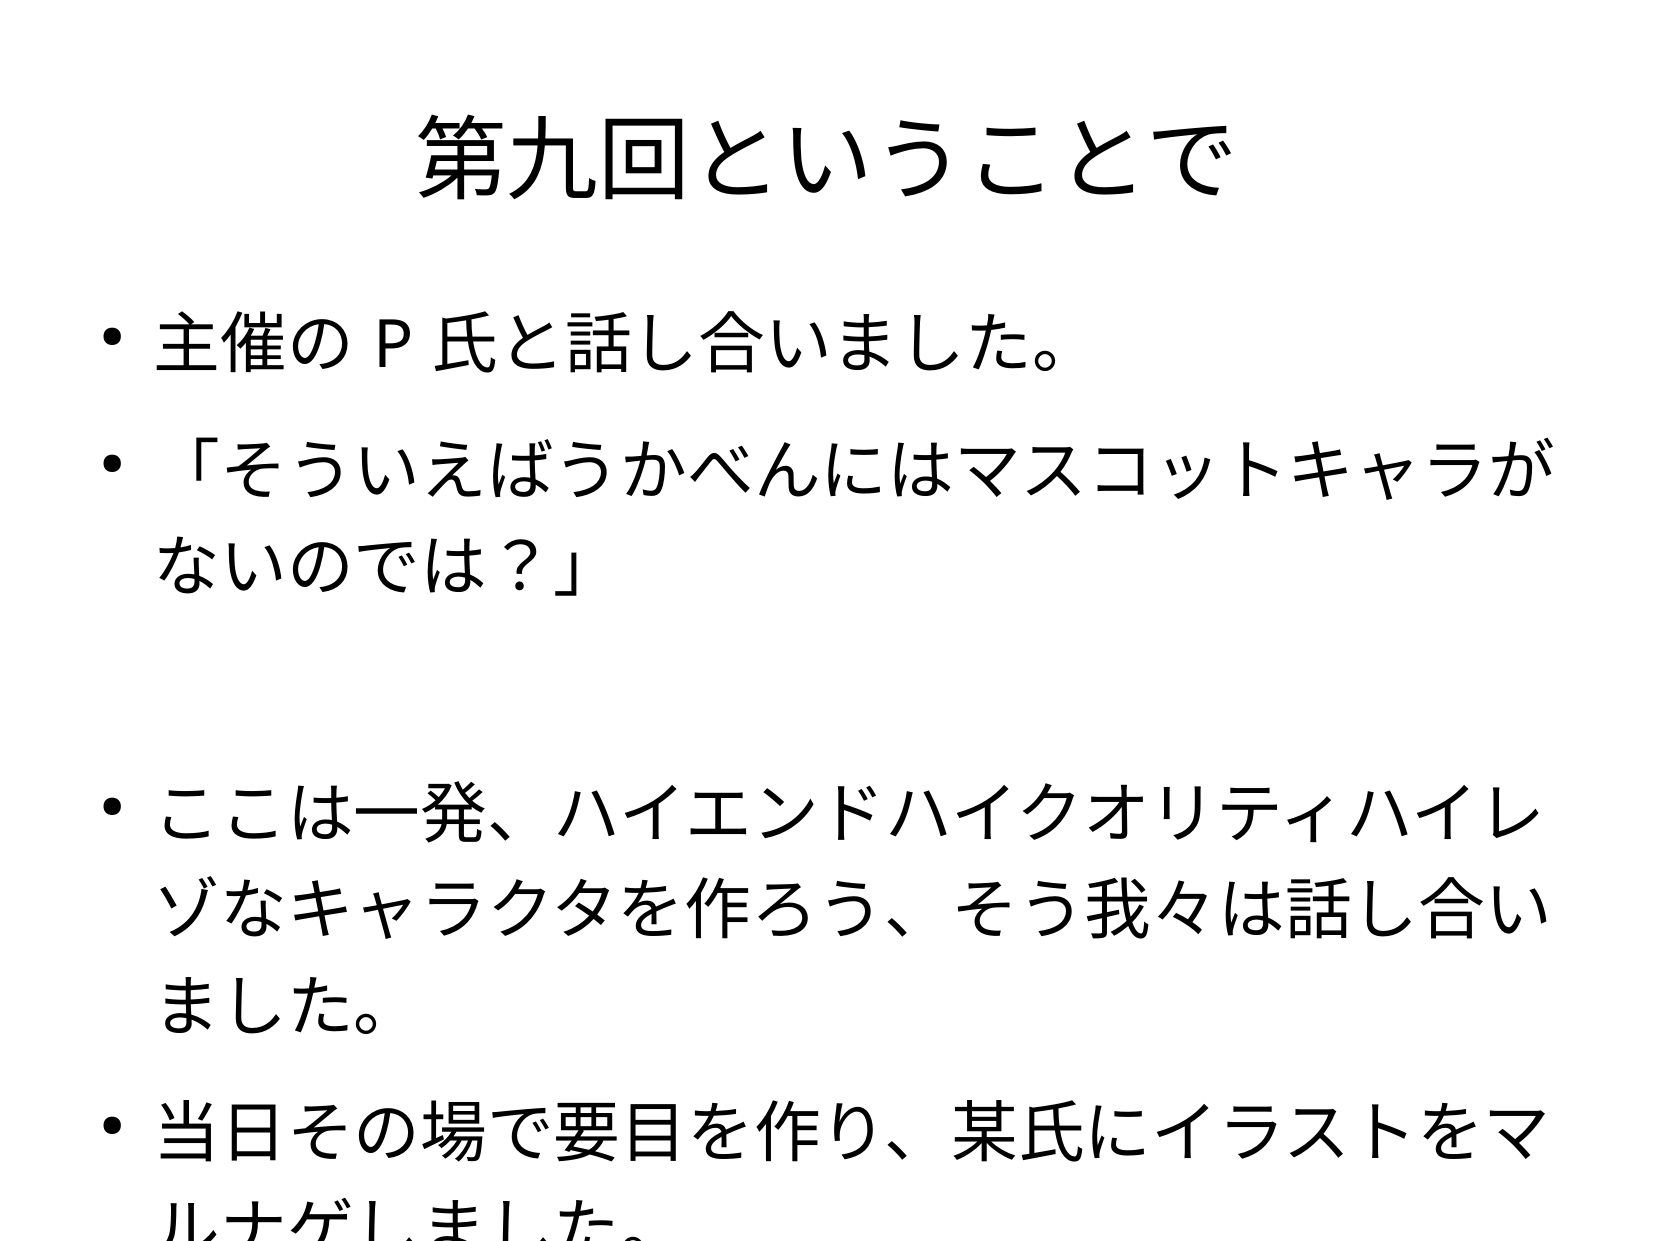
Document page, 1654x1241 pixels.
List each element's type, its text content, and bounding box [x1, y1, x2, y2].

title 第九回ということで [82, 49, 1571, 257]
list 主催のP氏と話し合いました。 「そういえばうかべんにはマスコットキャラがないのでは？」 ここは一発、ハイエンドハイクオリティハイレゾなキャラクタを作ろう、そう我々は話し合いました。 当日その場で要目を作り、某氏にイラストをマルナゲしました。 [82, 290, 1571, 1109]
